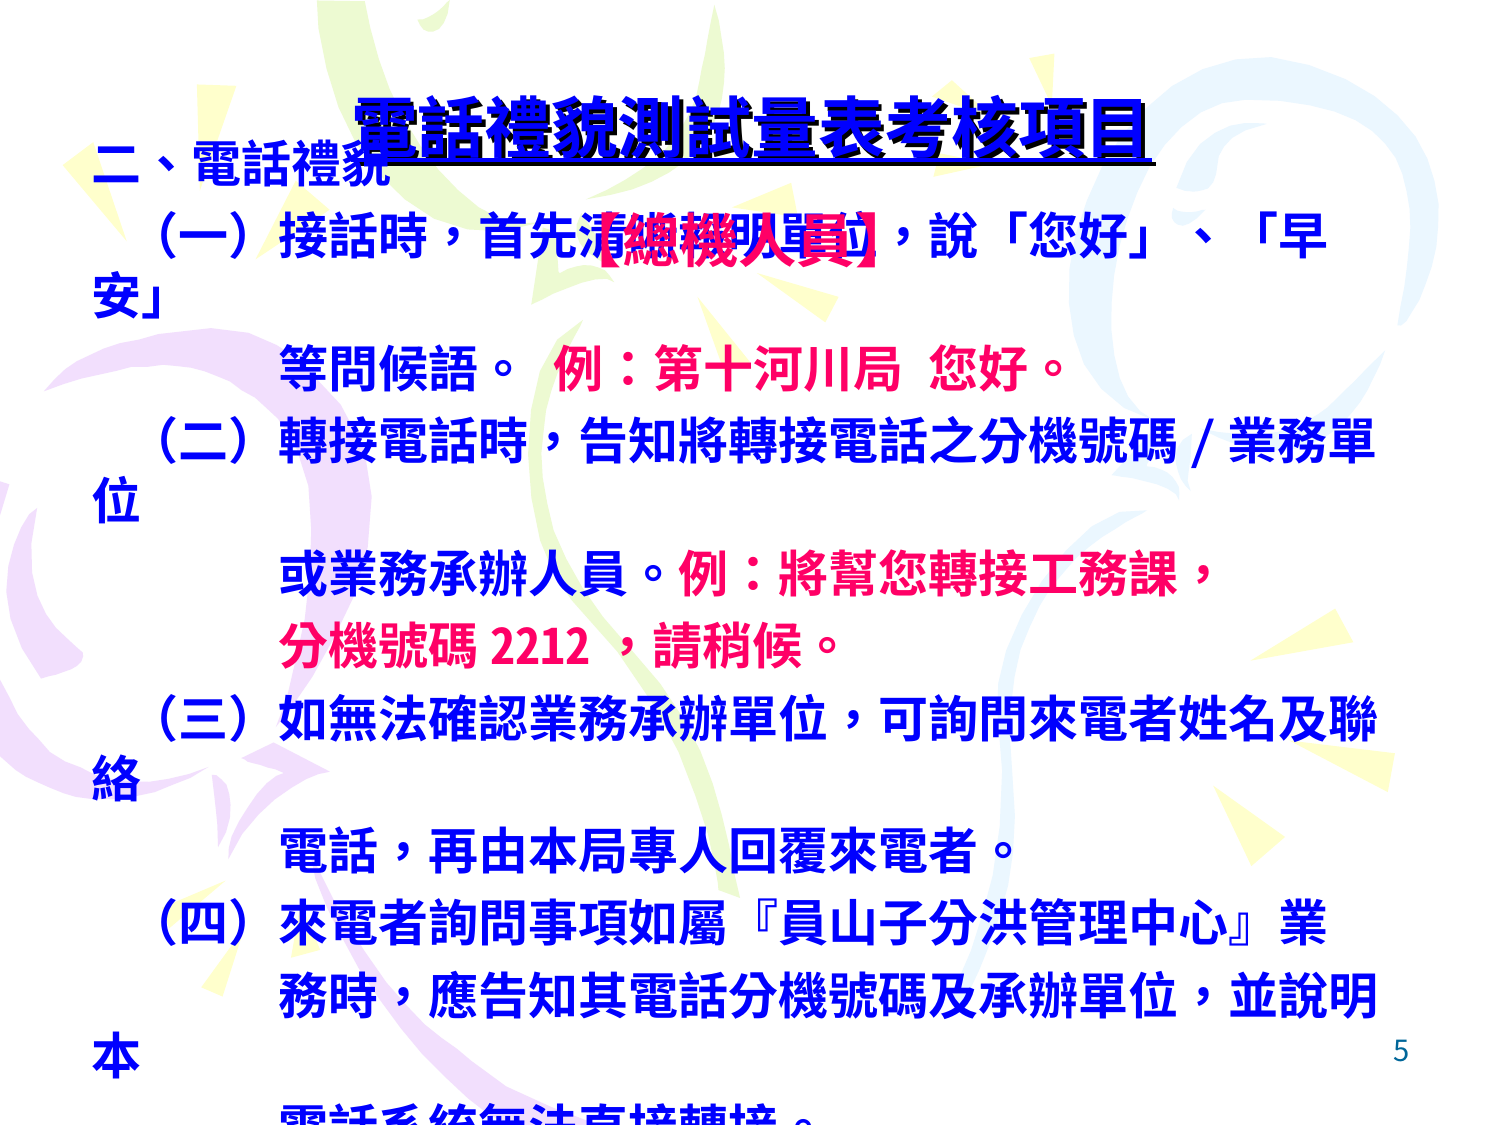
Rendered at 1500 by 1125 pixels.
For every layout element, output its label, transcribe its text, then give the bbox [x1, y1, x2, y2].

text_box 【總機人員】 [549, 196, 937, 282]
text_box 二、電話禮貌 （一）接話時，首先清晰報明單位，說「您好」、「早安」 等問候語。 例：第十河川局 您好。 （二）轉接電話時，告知將轉接電話之分機號碼/業務單位 或業務承辦人員。例：將幫您轉接工務課， 分機號碼2212，請稍候。 （三）如無法確認業務承辦單位，可詢問來電者姓名及聯絡 電話，再由本局專人回覆來電者。 （四）來電者詢問事項如屬『員山子分洪管理中心』業 務時，應告知其電話分機號碼及承辦單位，並說明本 電話系統無法直接轉接。 [76, 124, 1436, 1125]
text_box 電話禮貌測試量表考核項目 [336, 78, 1167, 124]
